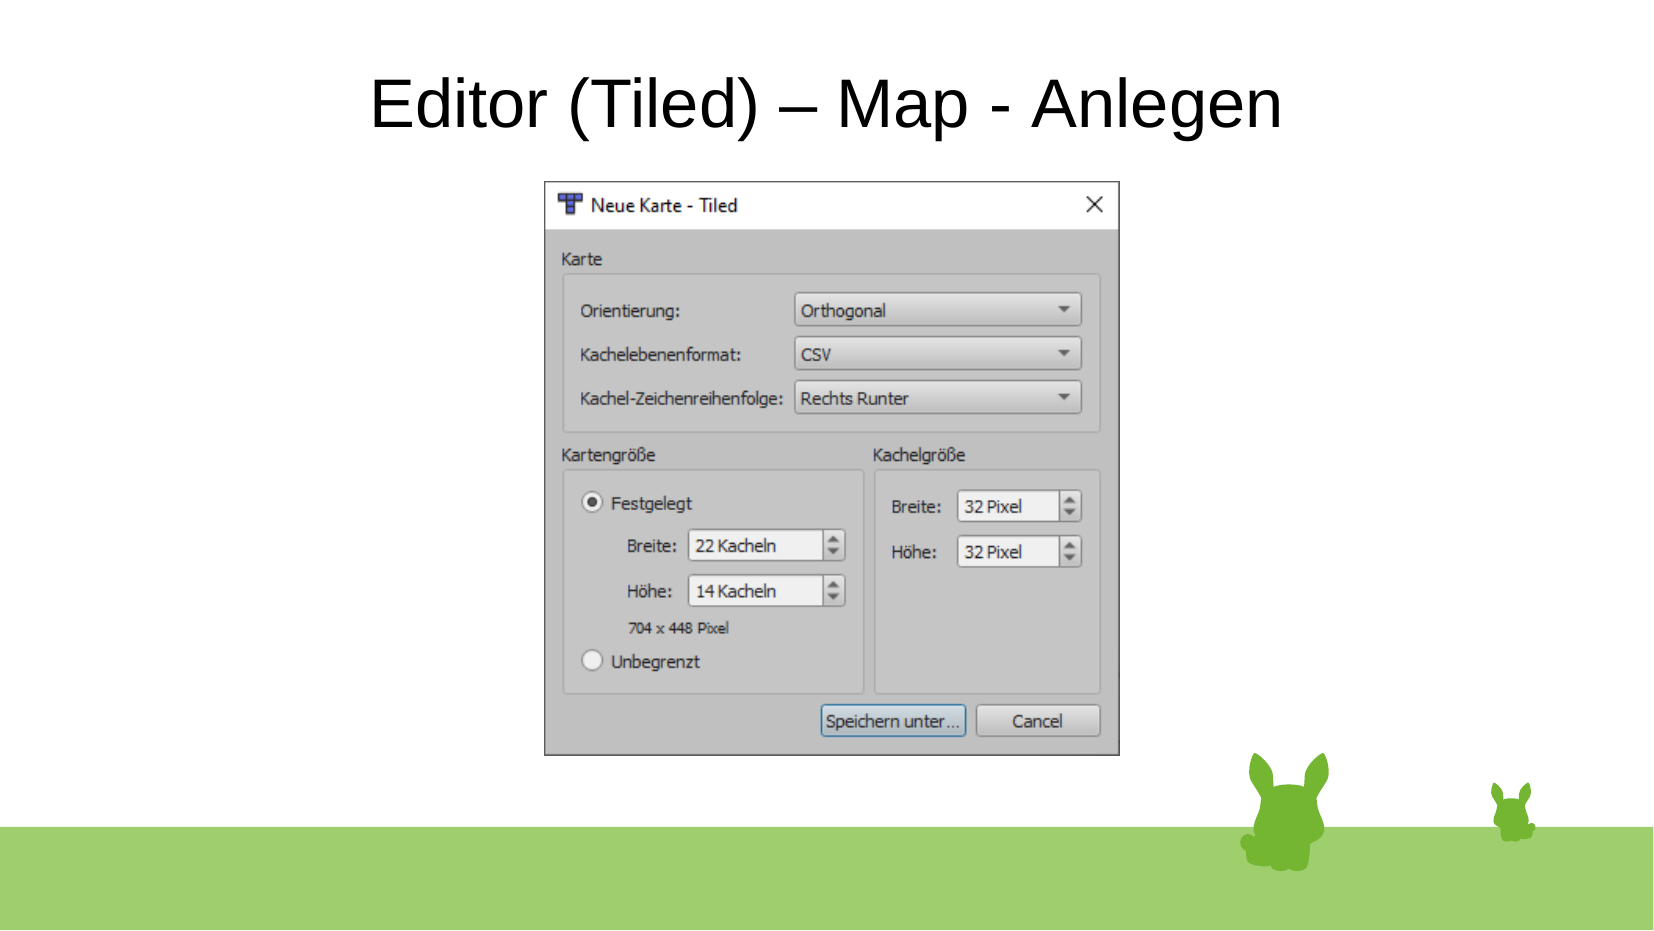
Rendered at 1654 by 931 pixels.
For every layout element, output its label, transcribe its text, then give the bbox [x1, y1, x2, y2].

title Editor (Tiled) – Map - Anlegen [88, 29, 1565, 178]
picture [544, 181, 1120, 756]
